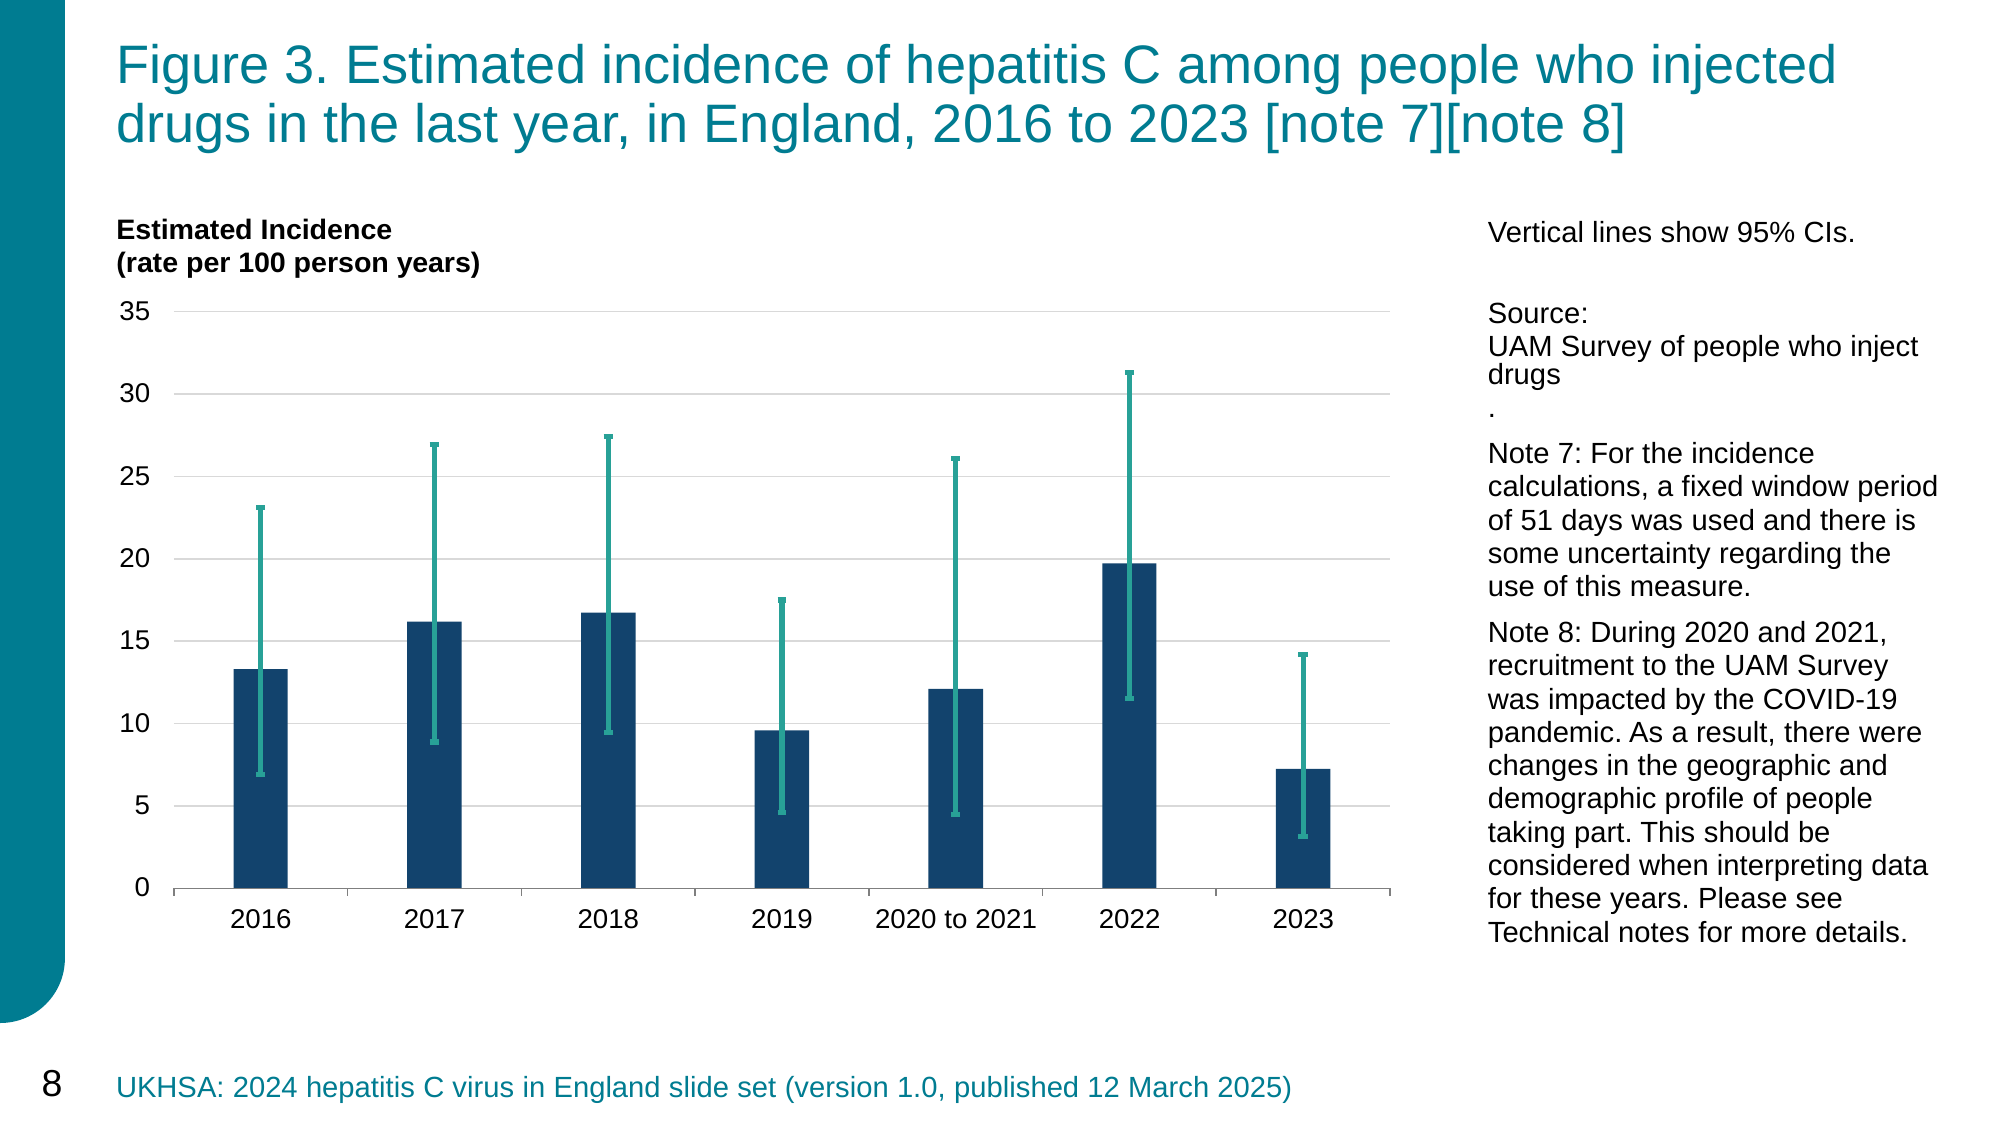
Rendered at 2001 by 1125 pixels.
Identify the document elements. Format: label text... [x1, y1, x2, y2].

text_box Vertical lines show 95% CIs. Source: UAM Survey of people who inject drugs. Note 7: For the incidence calculations, a fixed window period of 51 days was used and there is some uncertainty regarding the use of this measure. Note 8: During 2020 and 2021, recruitment to the UAM Survey was impacted by the COVID-19 pandemic. As a result, there were changes in the geographic and demographic profile of people taking part. This should be considered when interpreting data for these years. Please see Technical notes for more details. [1472, 205, 1955, 902]
title Figure 3. Estimated incidence of hepatitis C among people who injected drugs in the last year, in England, 2016 to 2023 [note 7][note 8] [101, 29, 1926, 145]
picture [101, 205, 1408, 948]
text_box [3, 1051, 102, 1112]
text_box UKHSA: 2024 hepatitis C virus in England slide set (version 1.0, published 12 March 2025) [101, 1056, 1743, 1116]
